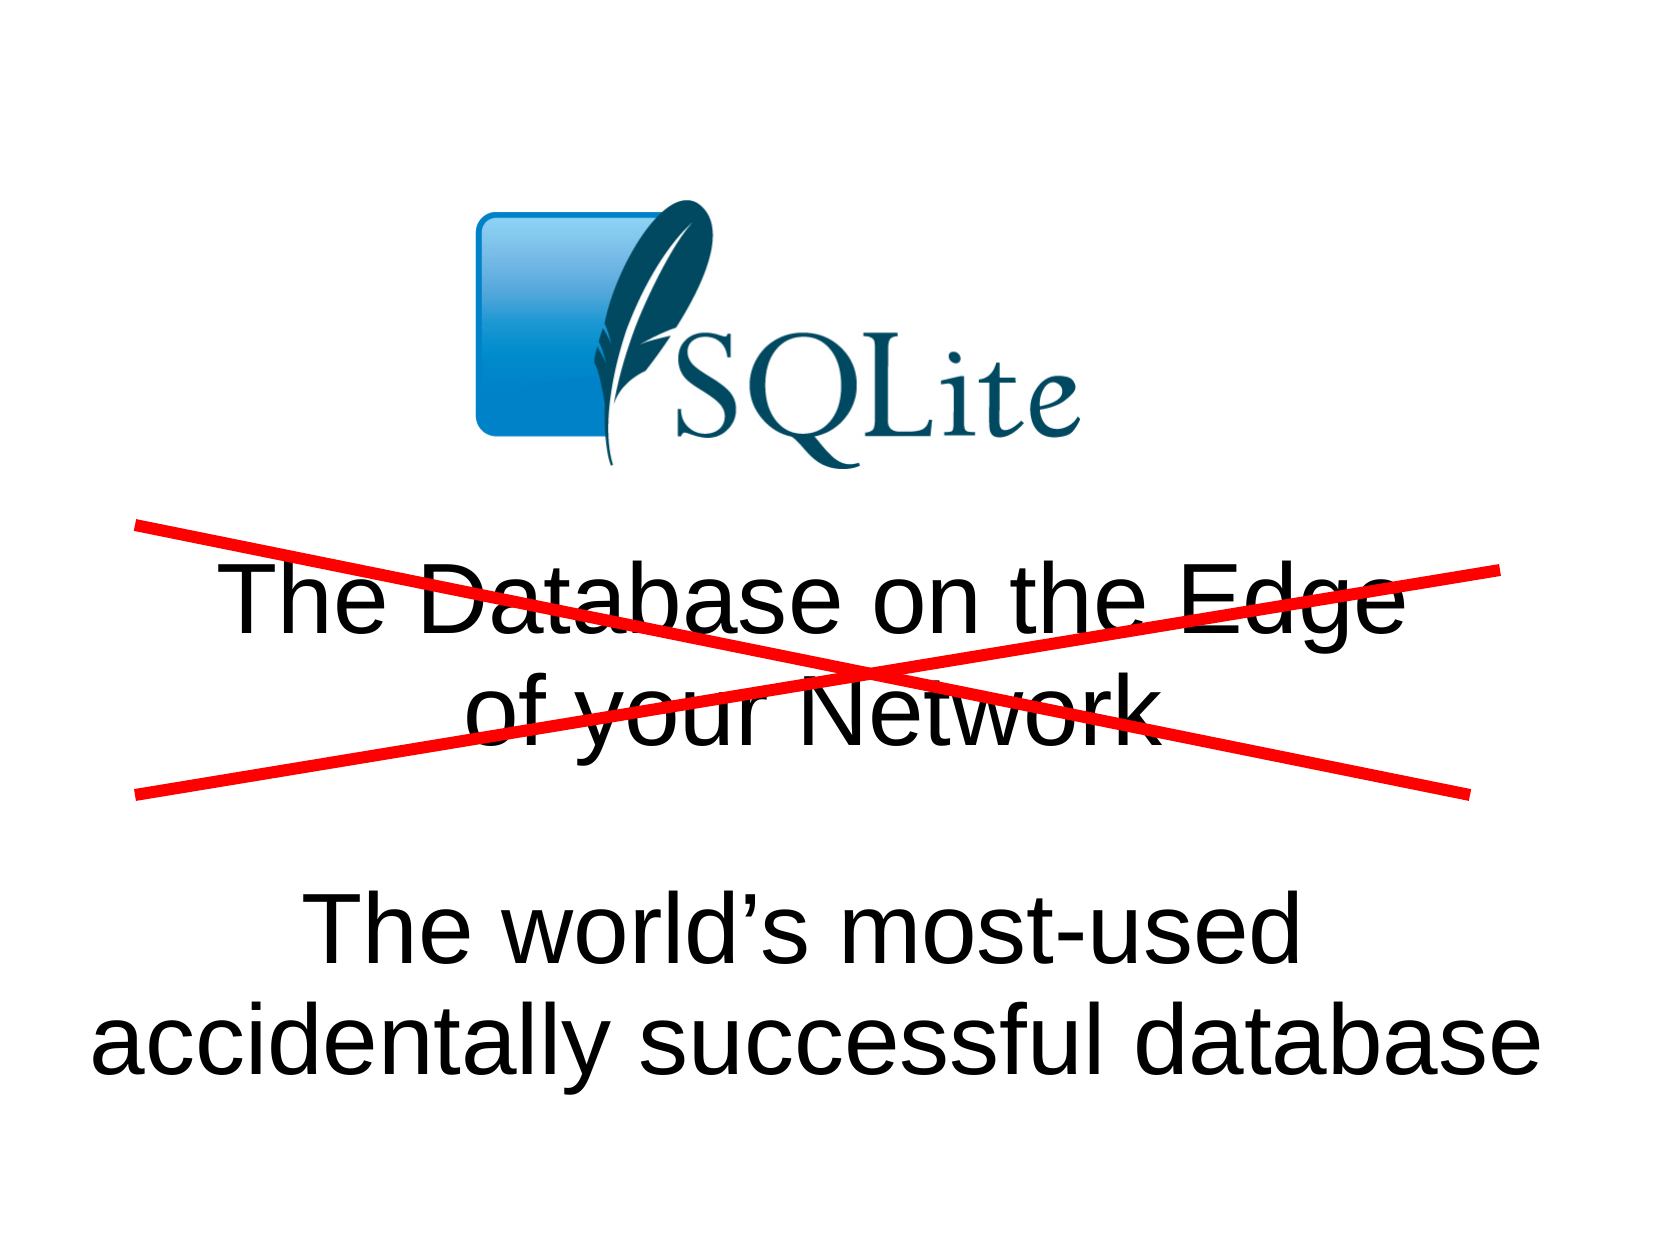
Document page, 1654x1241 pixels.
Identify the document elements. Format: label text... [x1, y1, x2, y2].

text_box The Database on the Edge of your Network [220, 535, 1427, 667]
text_box The Database on the Edge of your Network [907, 589, 1427, 779]
text_box The Database on the Edge of your Network [201, 545, 832, 777]
picture [465, 189, 1091, 480]
text_box The world’s most-used accidentally successful database [75, 865, 1561, 1111]
text_box The Database on the Edge of your Network [263, 680, 1365, 781]
